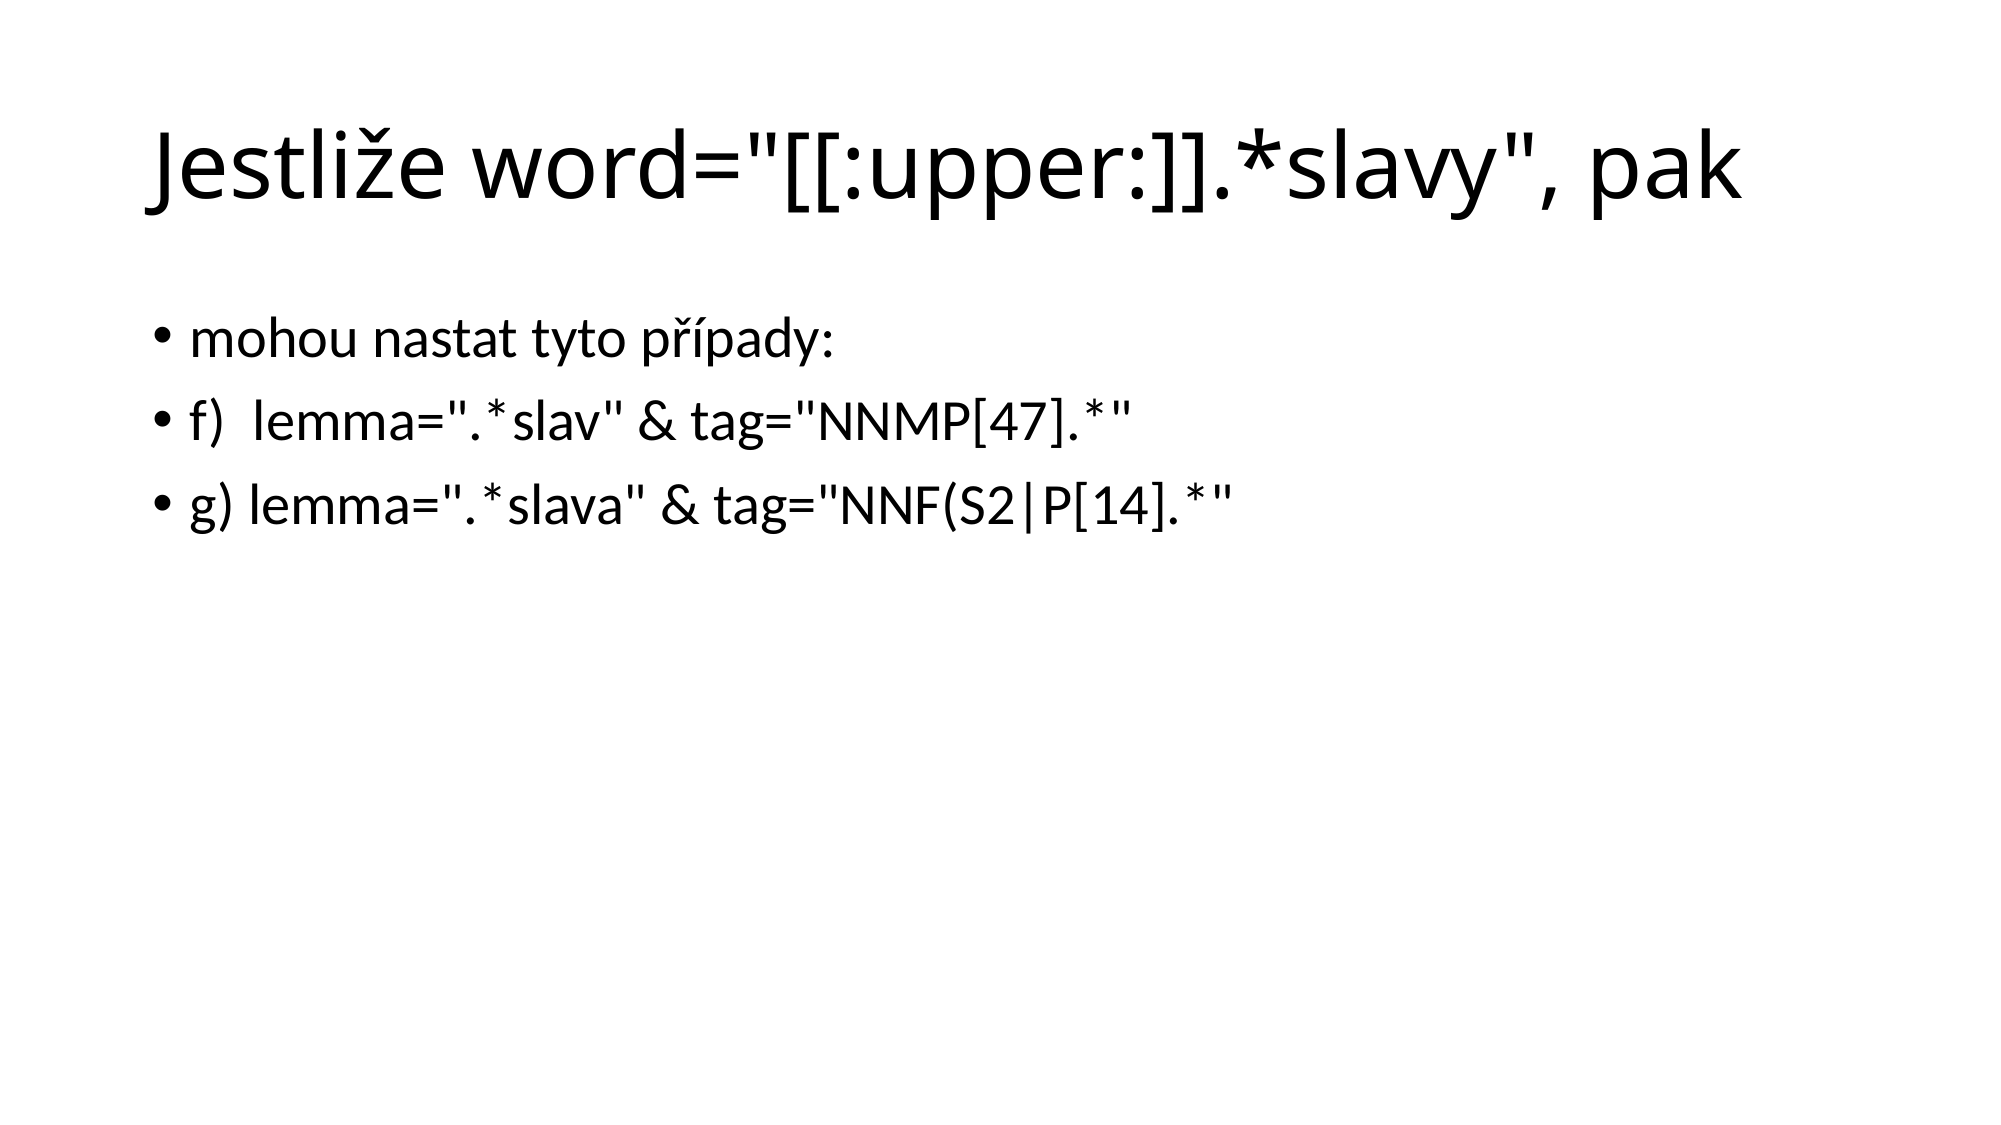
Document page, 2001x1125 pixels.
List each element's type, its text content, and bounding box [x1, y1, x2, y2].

title Jestliže word="[[:upper:]].*slavy", pak [137, 59, 1863, 278]
list mohou nastat tyto případy: f) lemma=".*slav" & tag="NNMP[47].*" g) lemma=".*slava" & tag="NNF(S2|P[14].*" [137, 299, 1863, 1014]
